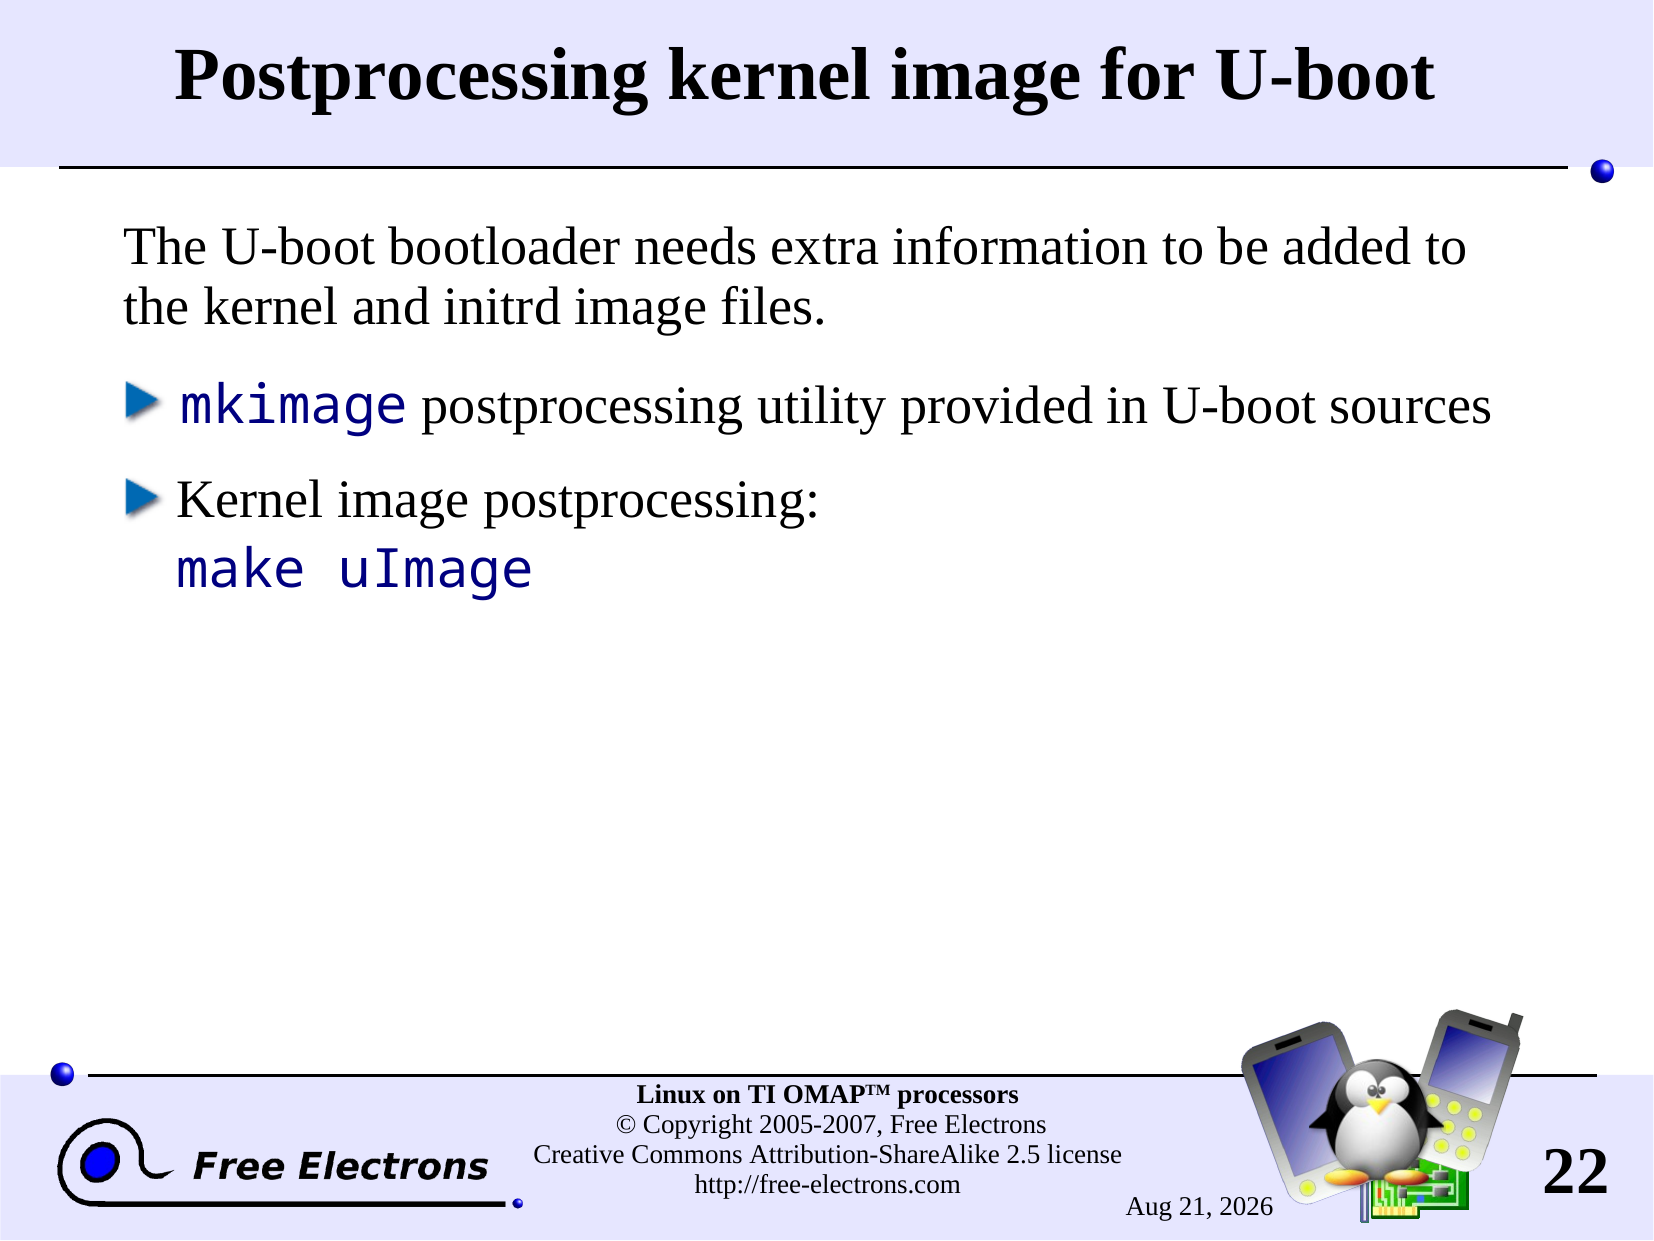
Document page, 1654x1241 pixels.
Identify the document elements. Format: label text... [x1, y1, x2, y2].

list The U-boot bootloader needs extra information to be added to the kernel and initrd image files. mkimage postprocessing utility provided in U-boot sources Kernel image postprocessing: make uImage [105, 216, 1518, 1066]
title Postprocessing kernel image for U-boot [60, 25, 1551, 124]
picture [1231, 1007, 1538, 1241]
picture [50, 1107, 527, 1216]
